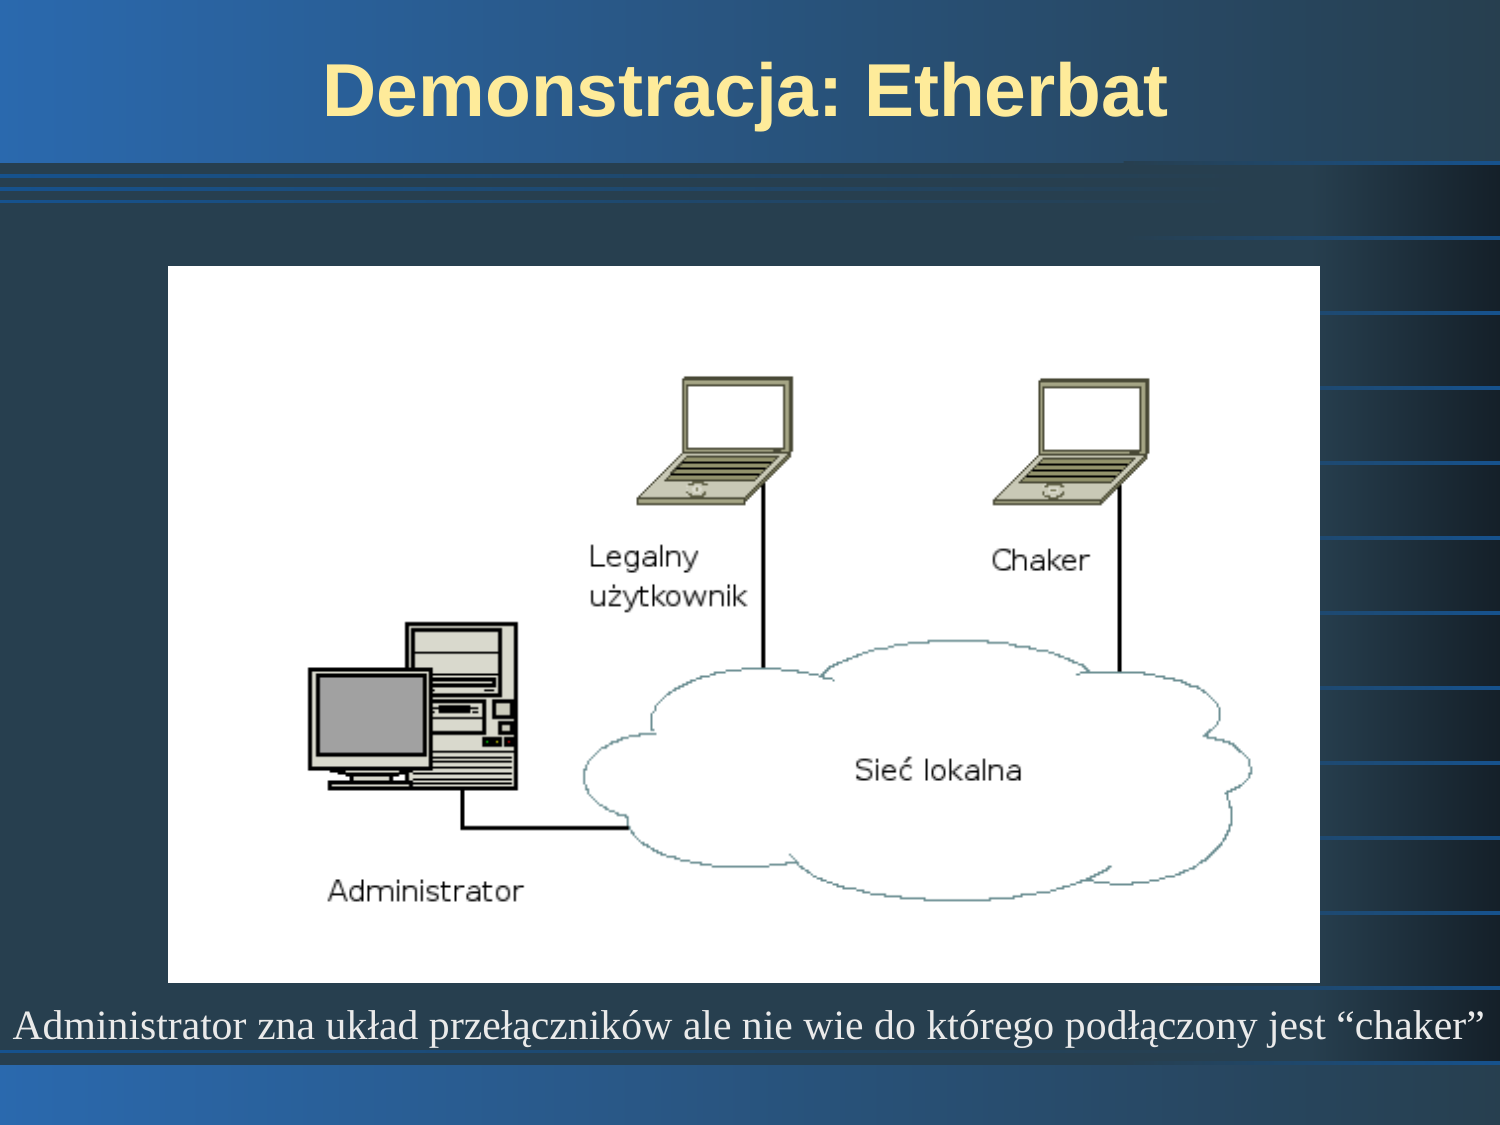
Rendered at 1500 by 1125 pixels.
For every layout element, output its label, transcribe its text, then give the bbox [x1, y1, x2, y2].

title Demonstracja: Etherbat [83, 24, 1409, 151]
text_box Administrator zna układ przełączników ale nie wie do którego podłączony jest “chaker” [12, 999, 1488, 1047]
picture [168, 266, 1320, 983]
